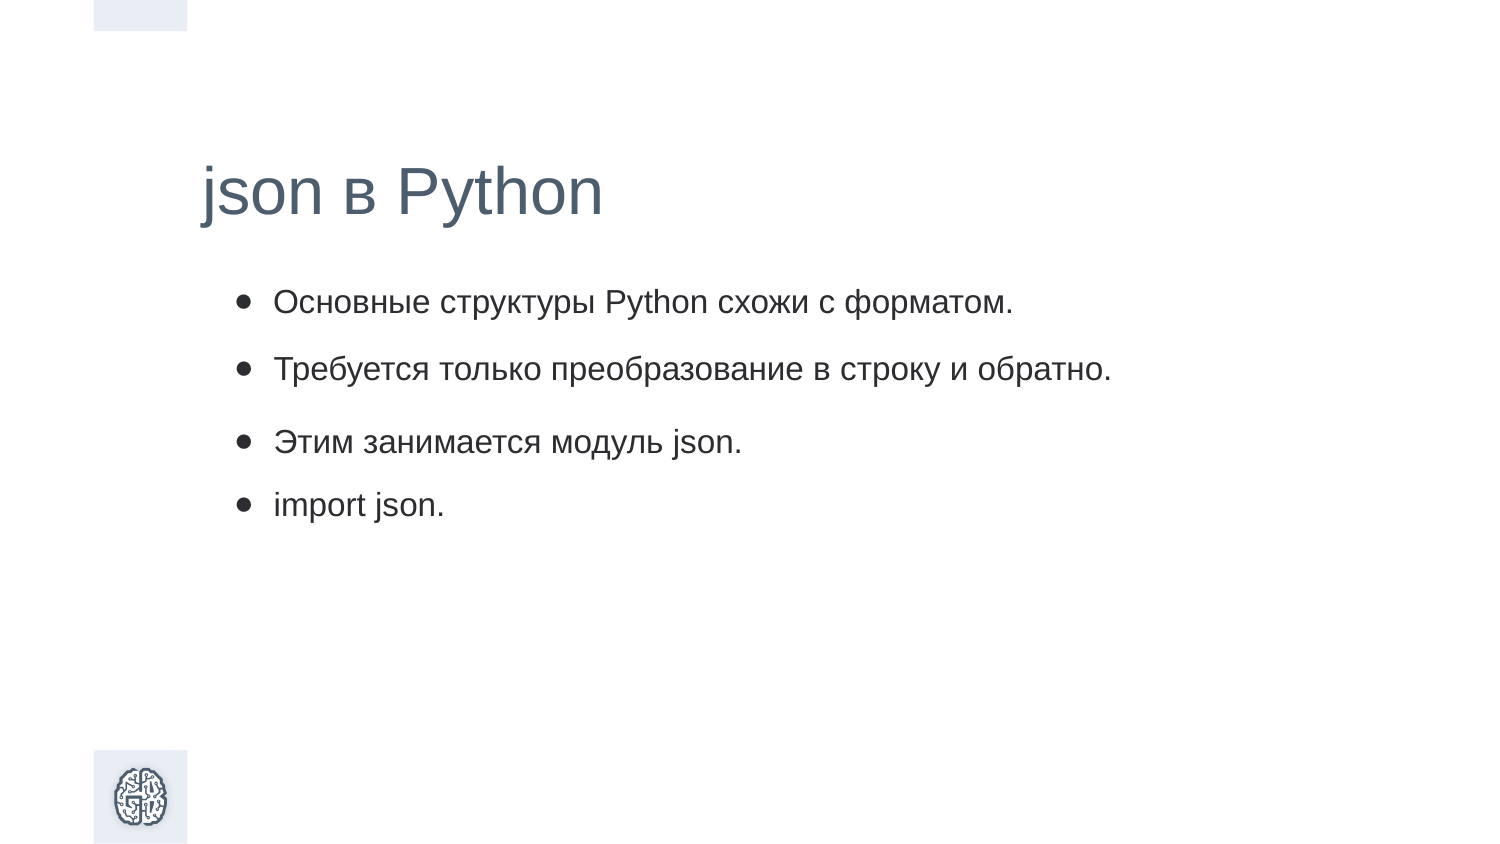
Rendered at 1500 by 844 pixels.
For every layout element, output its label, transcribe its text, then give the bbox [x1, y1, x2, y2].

text_box import json. [187, 456, 1313, 530]
text_box Требуется только преобразование в строку и обратно. [187, 321, 1313, 394]
text_box Этим занимается модуль json. [187, 394, 1313, 456]
text_box Основные структуры Python схожи с форматом. [187, 259, 1312, 322]
text_box json в Python [187, 93, 1312, 259]
picture [106, 760, 175, 834]
